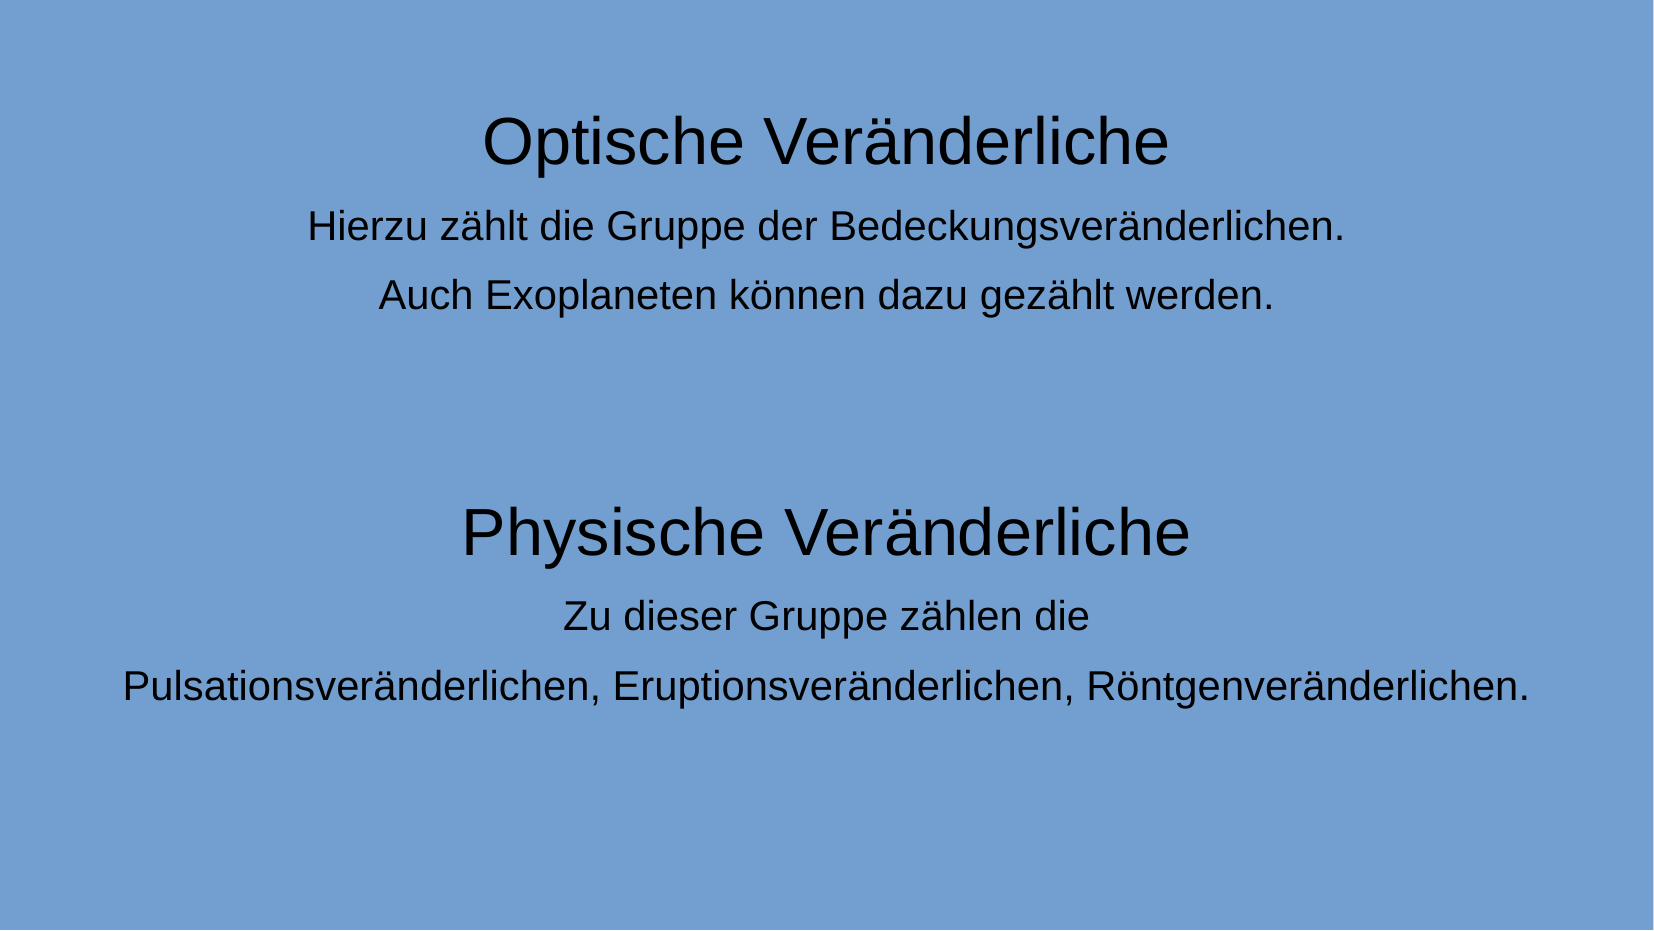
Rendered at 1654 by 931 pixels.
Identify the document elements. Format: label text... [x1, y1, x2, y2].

text_box Optische Veränderliche Hierzu zählt die Gruppe der Bedeckungsveränderlichen. Auch Exoplaneten können dazu gezählt werden. Physische Veränderliche Zu dieser Gruppe zählen die Pulsationsveränderlichen, Eruptionsveränderlichen, Röntgenveränderlichen. [29, 29, 1625, 931]
